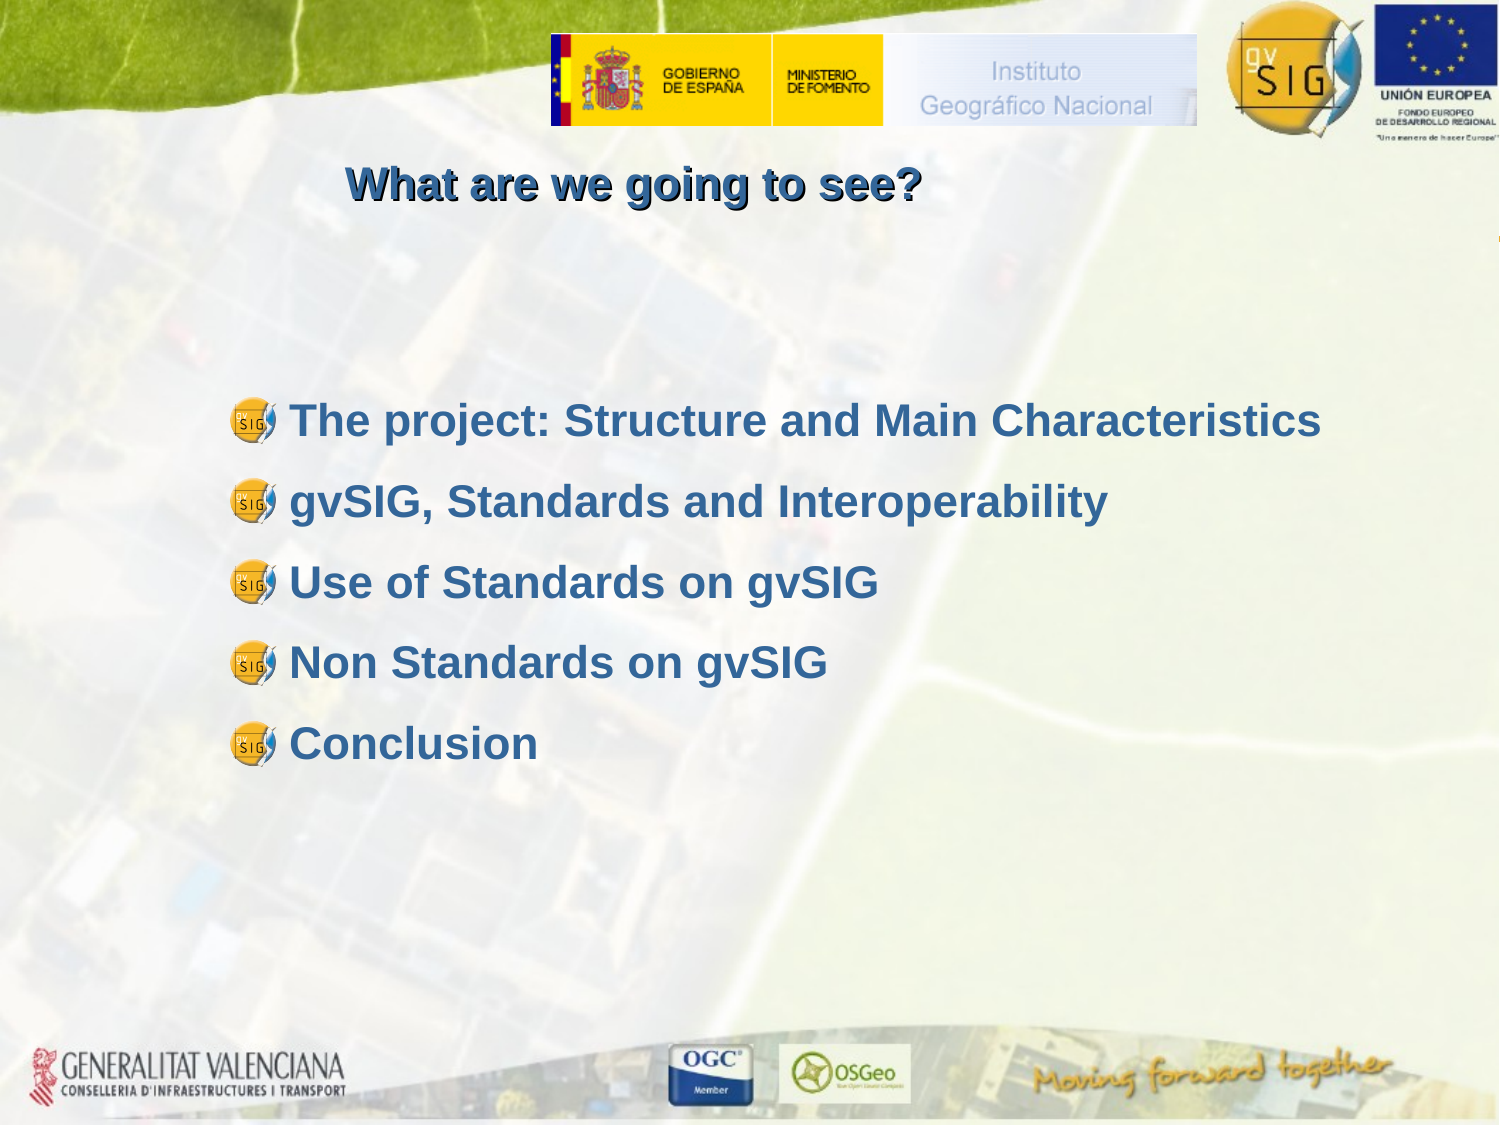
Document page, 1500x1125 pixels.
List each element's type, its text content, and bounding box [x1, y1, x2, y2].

picture [0, 0, 1499, 1125]
text_box What are we going to see? [344, 159, 924, 212]
text_box The project: Structure and Main Characteristics gvSIG, Standards and Interoperability Use of Standards on gvSIG Non Standards on gvSIG Conclusion [134, 325, 1399, 893]
